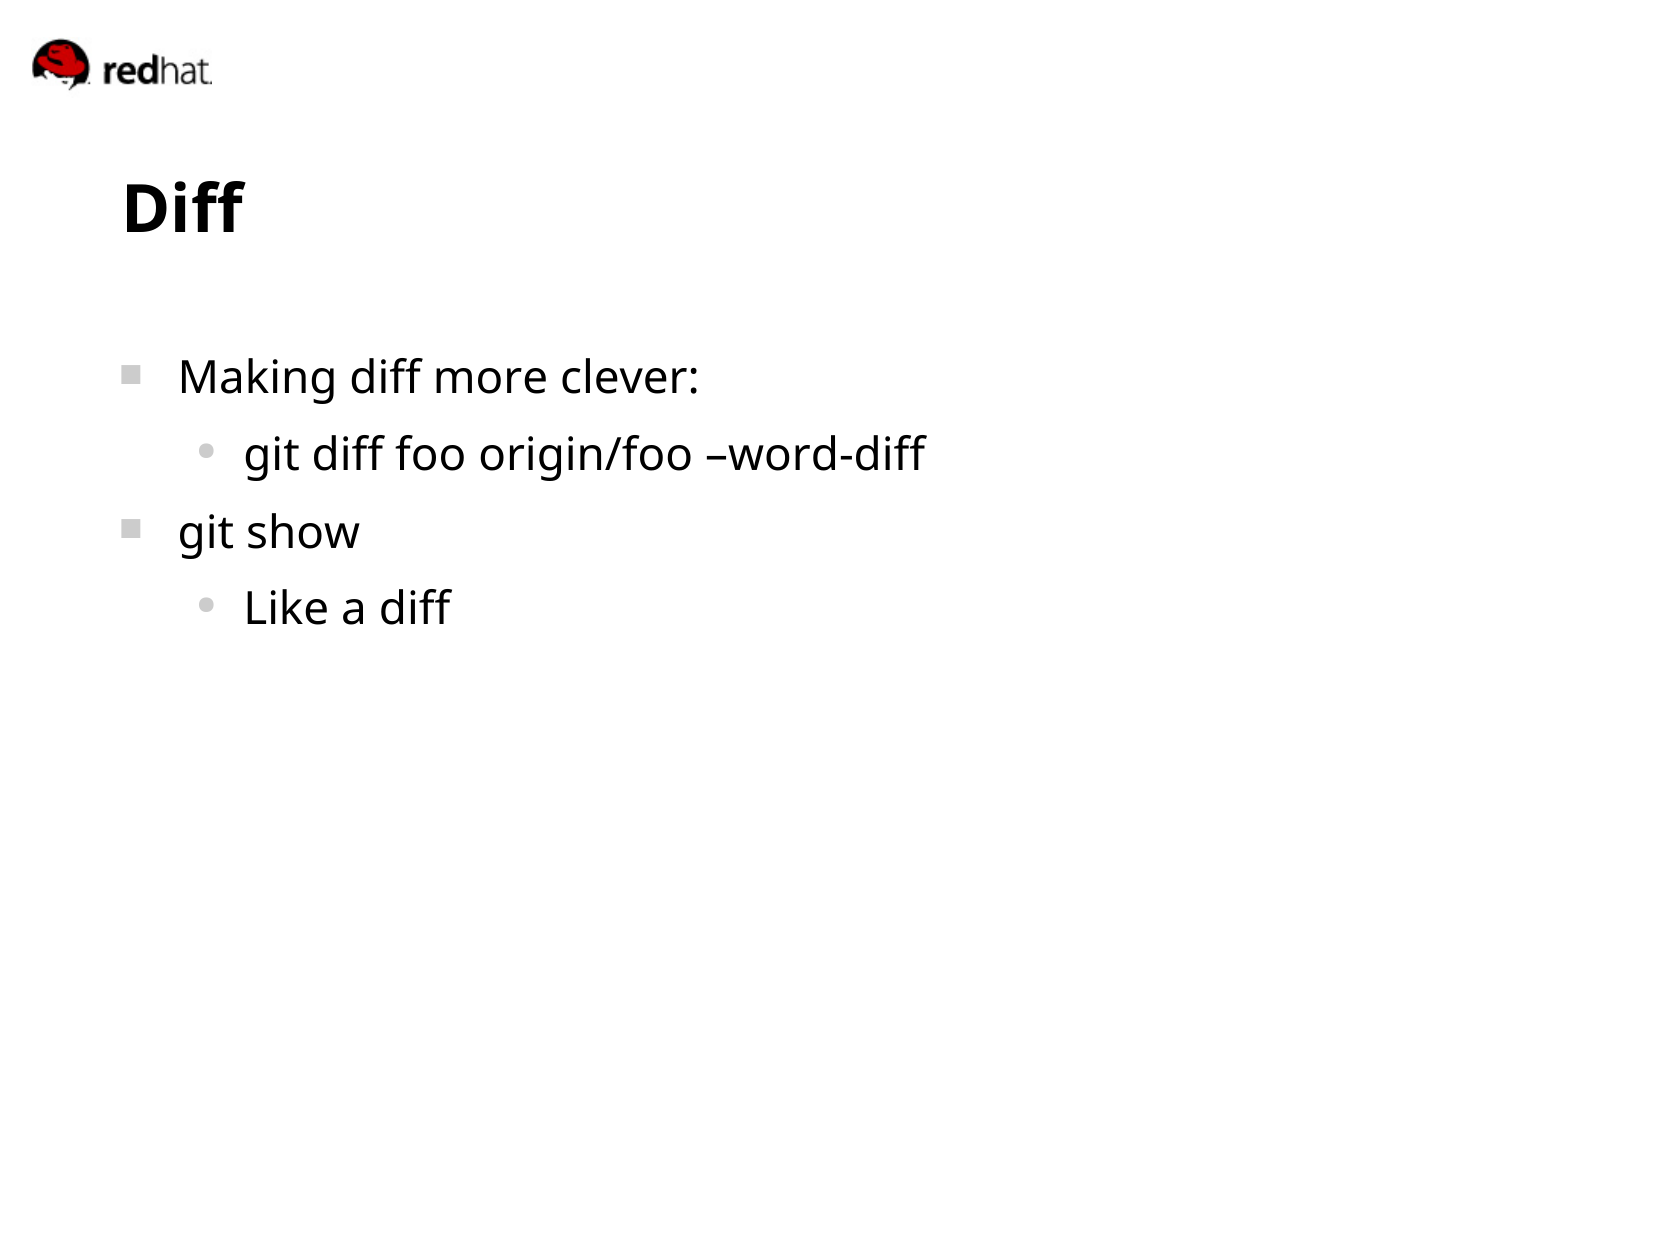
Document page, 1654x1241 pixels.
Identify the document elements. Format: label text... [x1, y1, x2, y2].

title Diff [121, 102, 1534, 310]
picture [31, 37, 212, 98]
list Making diff more clever: git diff foo origin/foo –word-diff git show Like a diff [121, 344, 1534, 1127]
